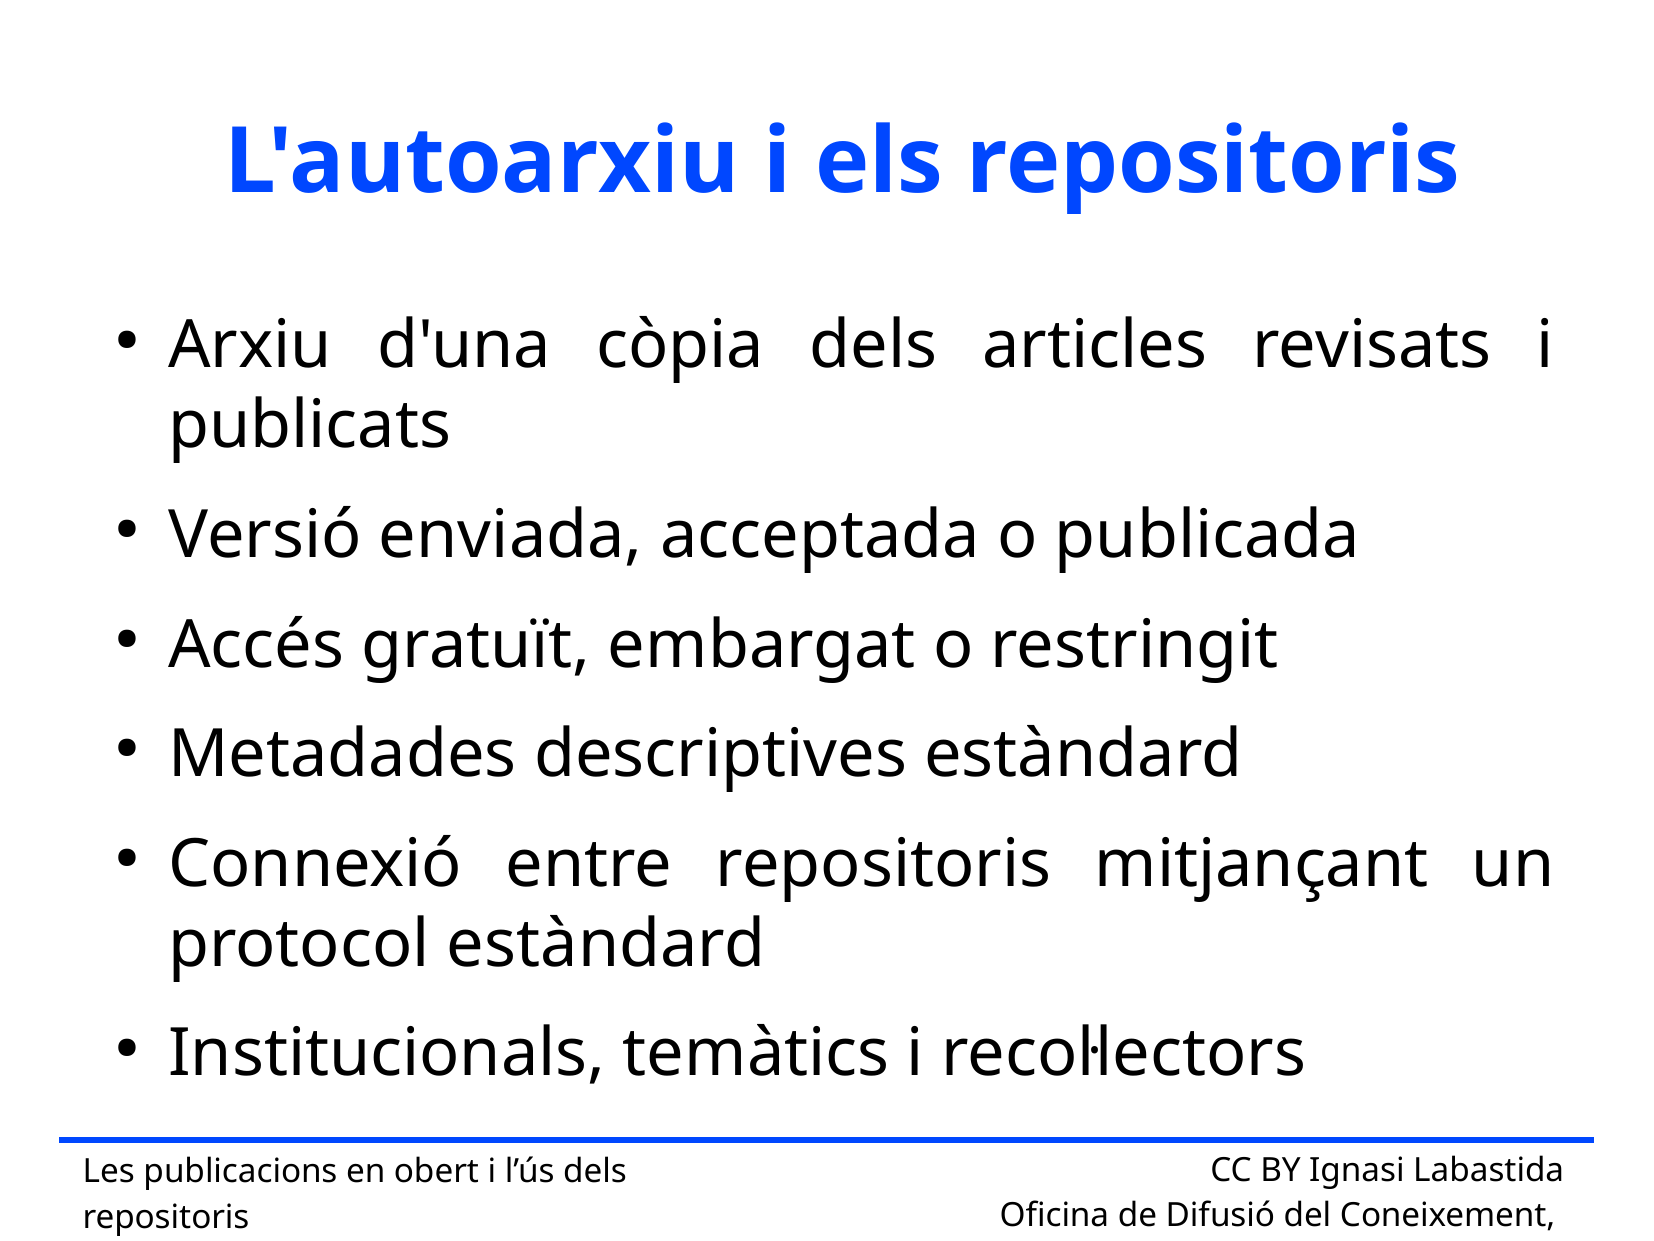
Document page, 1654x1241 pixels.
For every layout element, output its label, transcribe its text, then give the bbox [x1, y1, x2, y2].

title L'autoarxiu i els repositoris [82, 38, 1571, 267]
list Arxiu d'una còpia dels articles revisats i publicats Versió enviada, acceptada o publicada Accés gratuït, embargat o restringit Metadades descriptives estàndard Connexió entre repositoris mitjançant un protocol estàndard Institucionals, temàtics i recol·lectors [82, 289, 1571, 1108]
